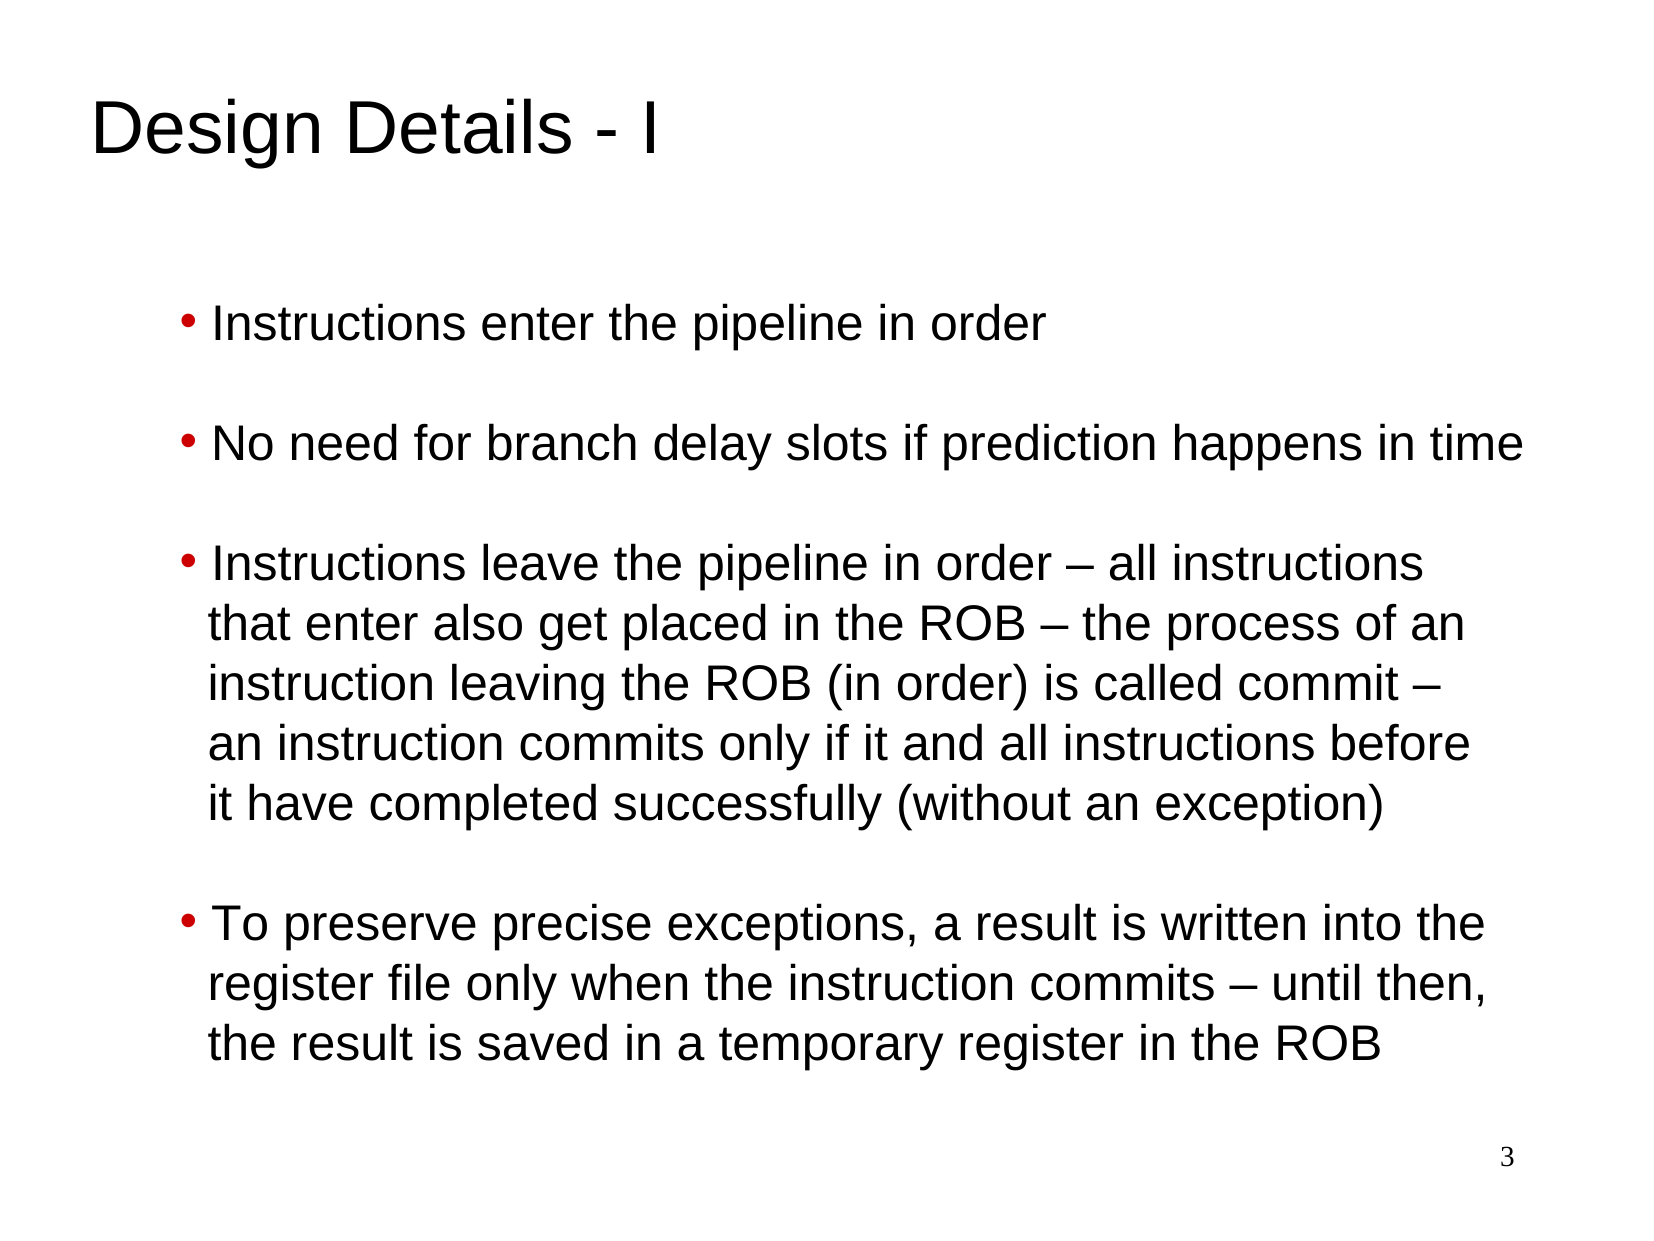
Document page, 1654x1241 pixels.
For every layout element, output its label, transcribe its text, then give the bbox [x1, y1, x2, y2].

text_box Instructions enter the pipeline in order No need for branch delay slots if prediction happens in time Instructions leave the pipeline in order – all instructions that enter also get placed in the ROB – the process of an instruction leaving the ROB (in order) is called commit – an instruction commits only if it and all instructions before it have completed successfully (without an exception) To preserve precise exceptions, a result is written into the register file only when the instruction commits – until then, the result is saved in a temporary register in the ROB [164, 282, 1541, 1079]
text_box Design Details - I [75, 71, 677, 177]
text_box <number> [1185, 1129, 1530, 1213]
